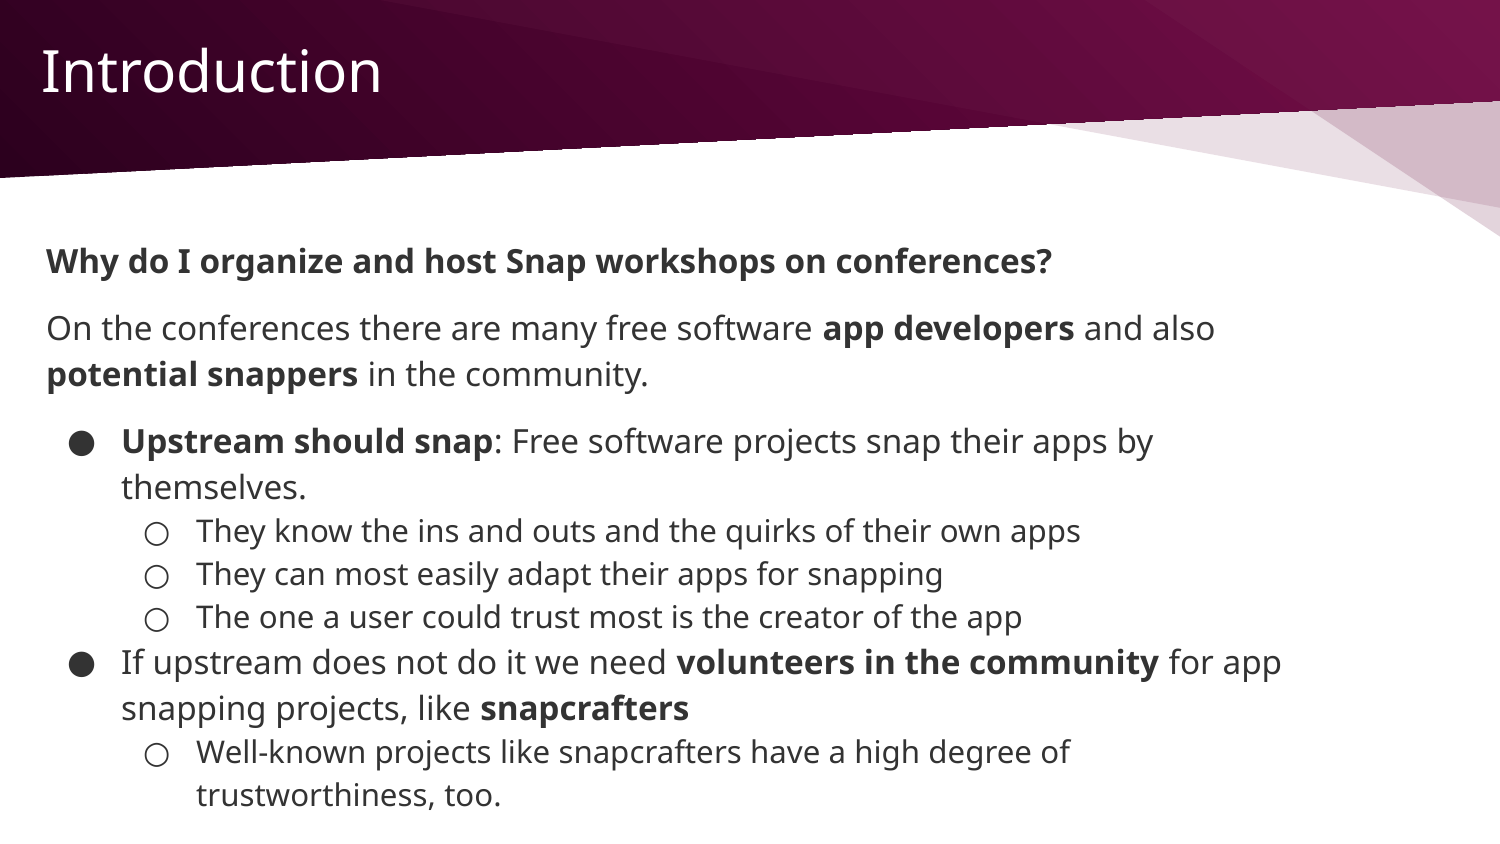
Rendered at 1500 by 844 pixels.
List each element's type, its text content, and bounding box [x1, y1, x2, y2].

title Introduction [41, 5, 1336, 134]
list Why do I organize and host Snap workshops on conferences? On the conferences there are many free software app developers and also potential snappers in the community. Upstream should snap: Free software projects snap their apps by themselves. They know the ins and outs and the quirks of their own apps They can most easily adapt their apps for snapping The one a user could trust most is the creator of the app If upstream does not do it we need volunteers in the community for app snapping projects, like snapcrafters Well-known projects like snapcrafters have a high degree of trustworthiness, too. [35, 229, 1324, 789]
